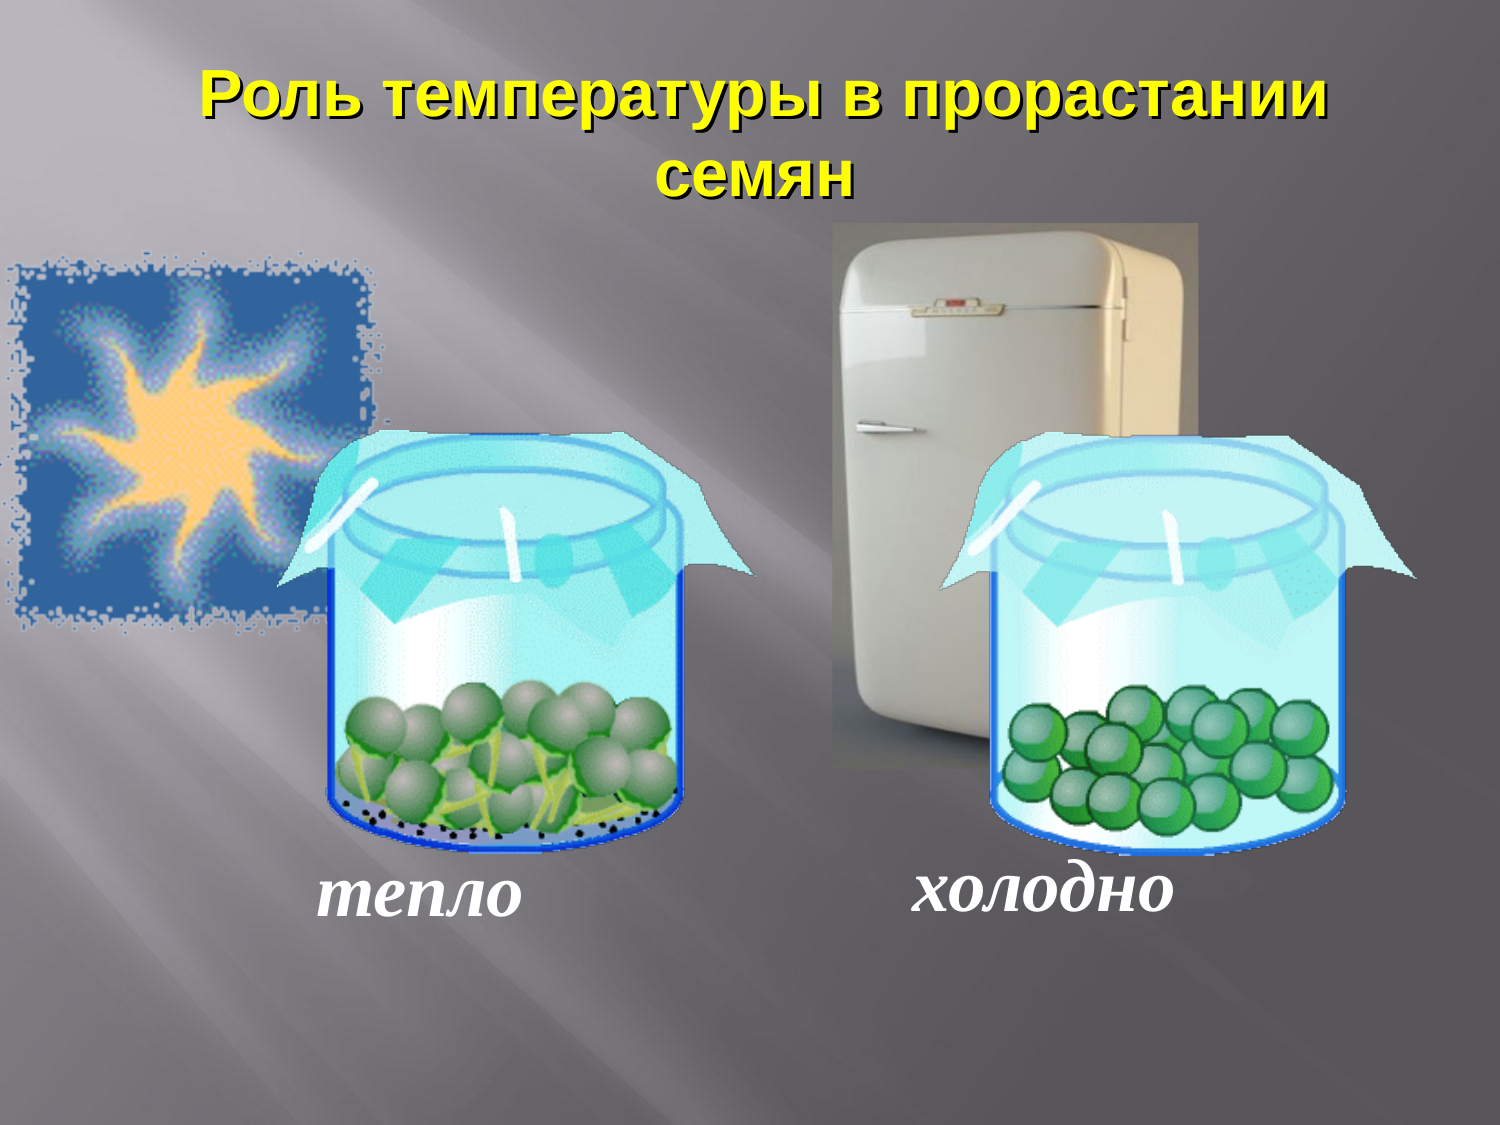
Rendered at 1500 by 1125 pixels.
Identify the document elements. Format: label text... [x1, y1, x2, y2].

text_box тепло [301, 834, 553, 939]
picture [832, 224, 1417, 856]
text_box холодно [898, 829, 1191, 934]
title Роль температуры в прорастании семян [80, 35, 1431, 224]
picture [0, 249, 756, 854]
